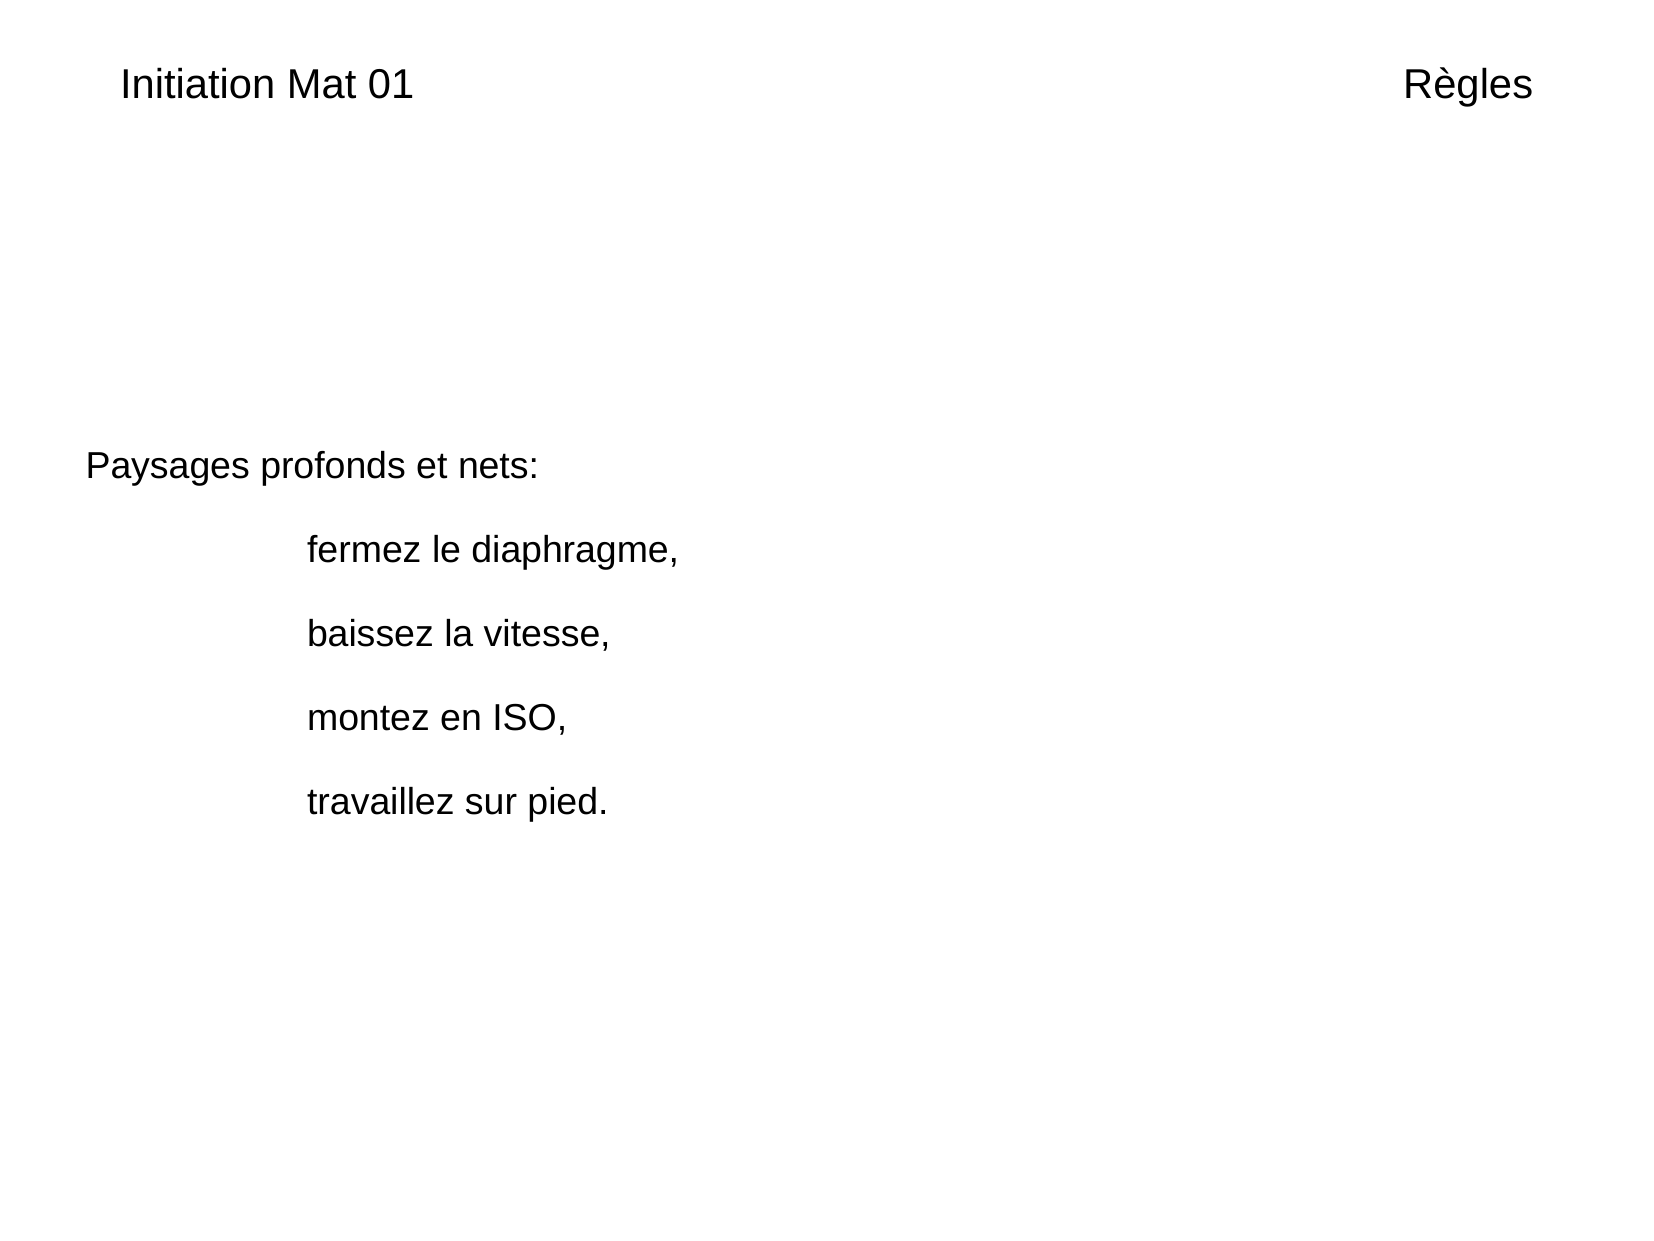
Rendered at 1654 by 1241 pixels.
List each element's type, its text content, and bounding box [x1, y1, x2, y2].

title Initiation Mat 01 Règles [82, 49, 1571, 119]
text_box Paysages profonds et nets: fermez le diaphragme, baissez la vitesse, montez en ISO, travaillez sur pied. [70, 437, 1595, 1040]
